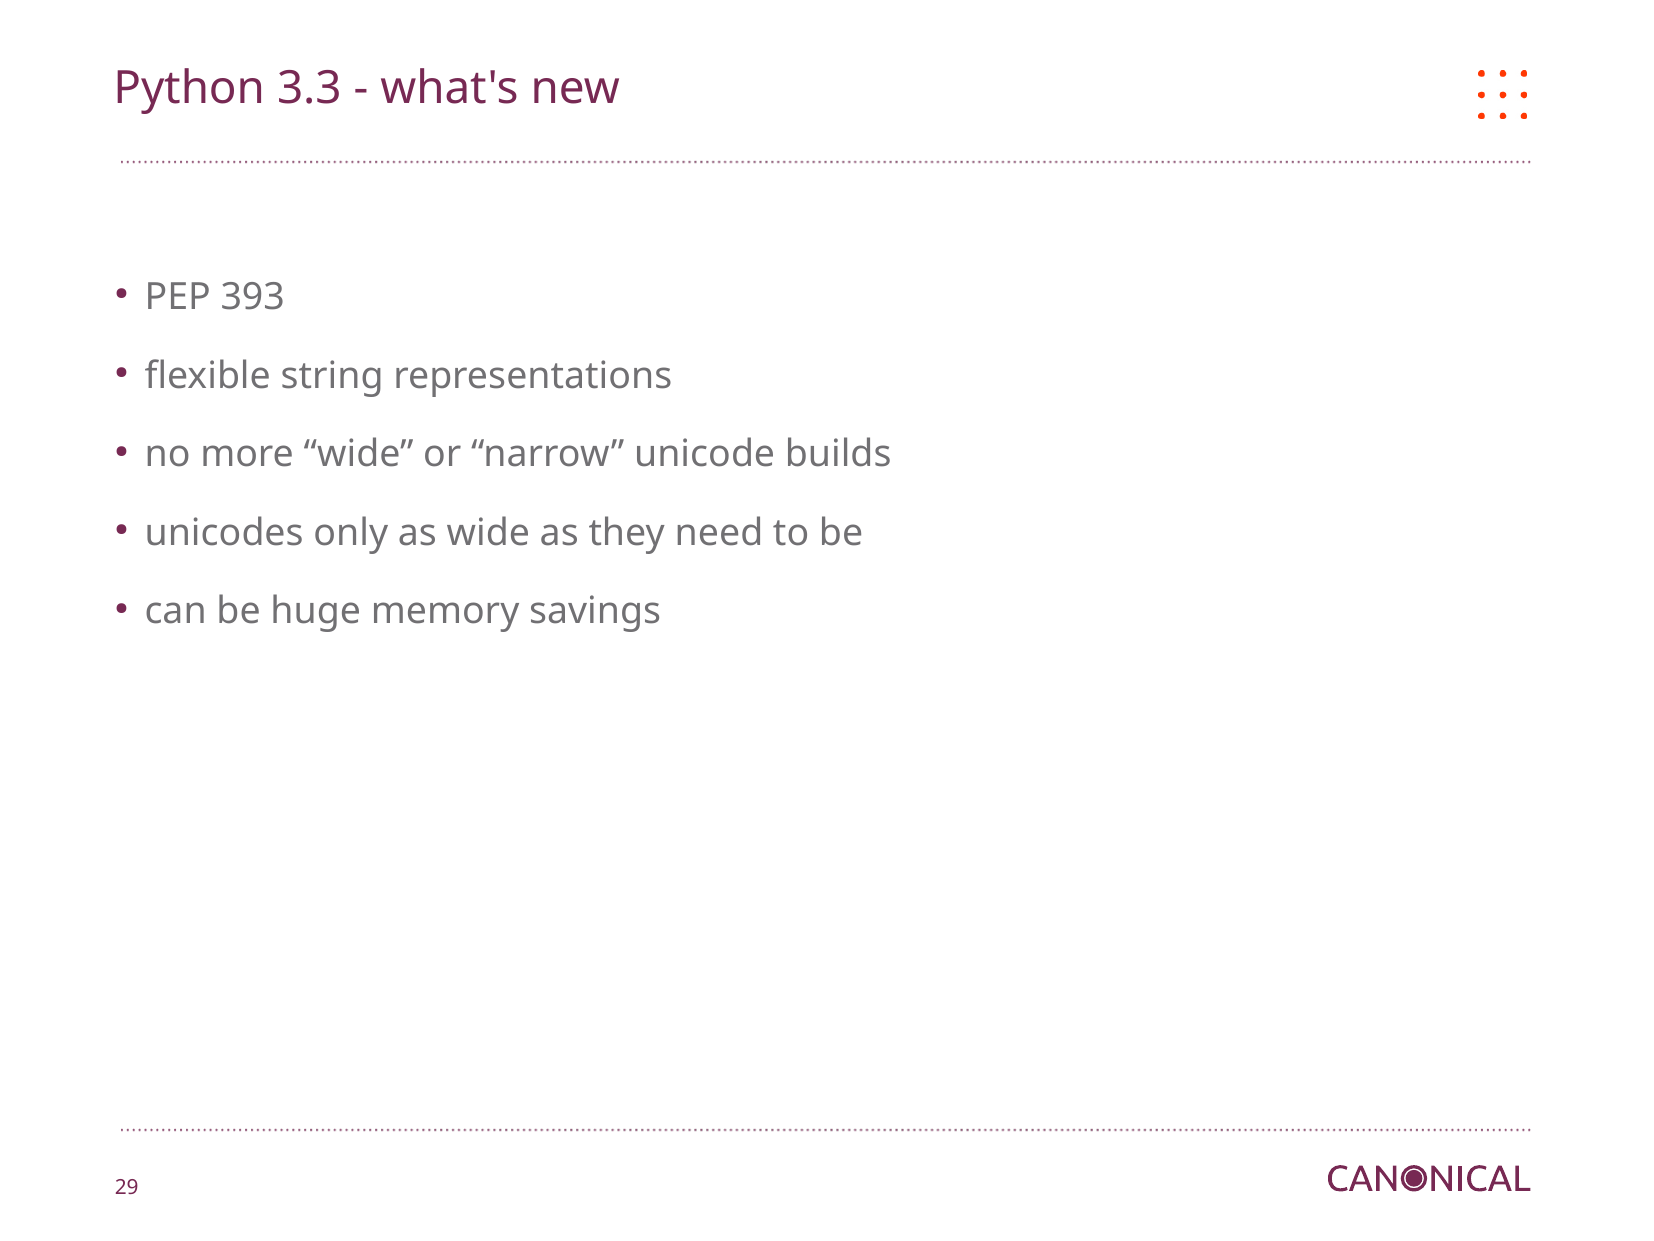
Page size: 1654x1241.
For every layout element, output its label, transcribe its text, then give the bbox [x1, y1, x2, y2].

picture [111, 1127, 1533, 1134]
title Python 3.3 - what's new [113, 64, 1382, 107]
picture [1478, 70, 1527, 119]
picture [111, 159, 1533, 166]
list PEP 393 flexible string representations no more “wide” or “narrow” unicode builds unicodes only as wide as they need to be can be huge memory savings [115, 256, 1540, 977]
